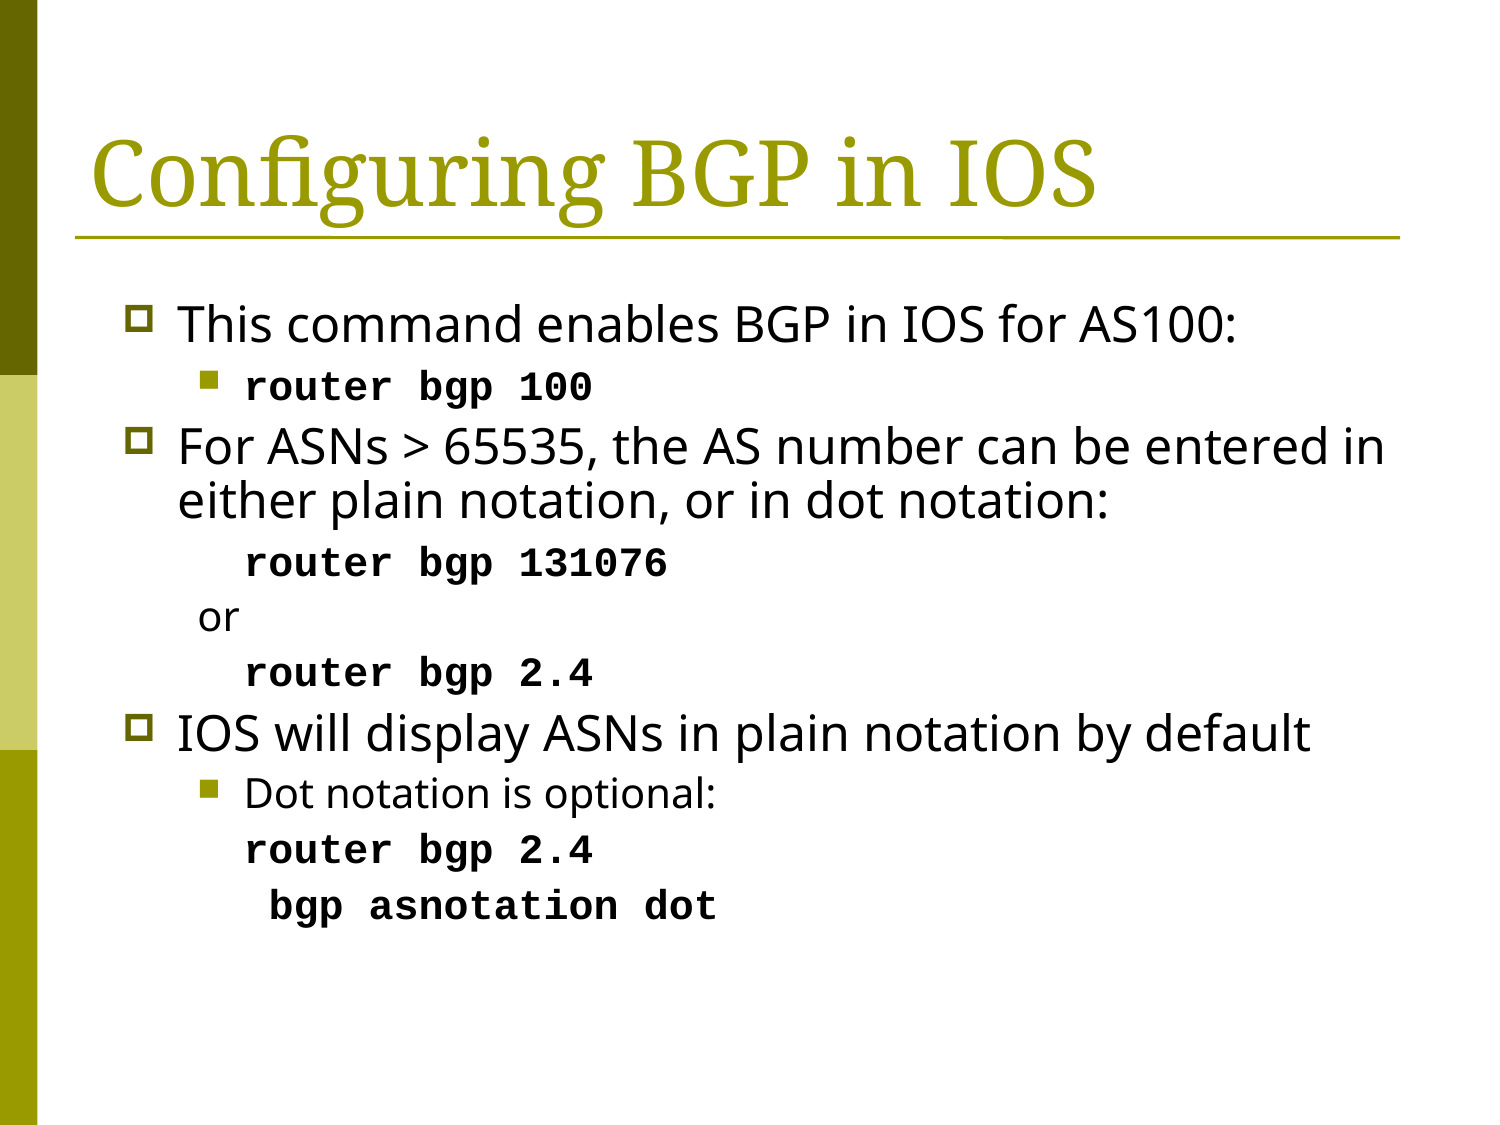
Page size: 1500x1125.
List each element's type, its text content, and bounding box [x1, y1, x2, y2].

title Configuring BGP in IOS [75, 45, 1426, 233]
list This command enables BGP in IOS for AS100: router bgp 100 For ASNs > 65535, the AS number can be entered in either plain notation, or in dot notation: router bgp 131076 or router bgp 2.4 IOS will display ASNs in plain notation by default Dot notation is optional: router bgp 2.4 bgp asnotation dot [107, 292, 1411, 1100]
